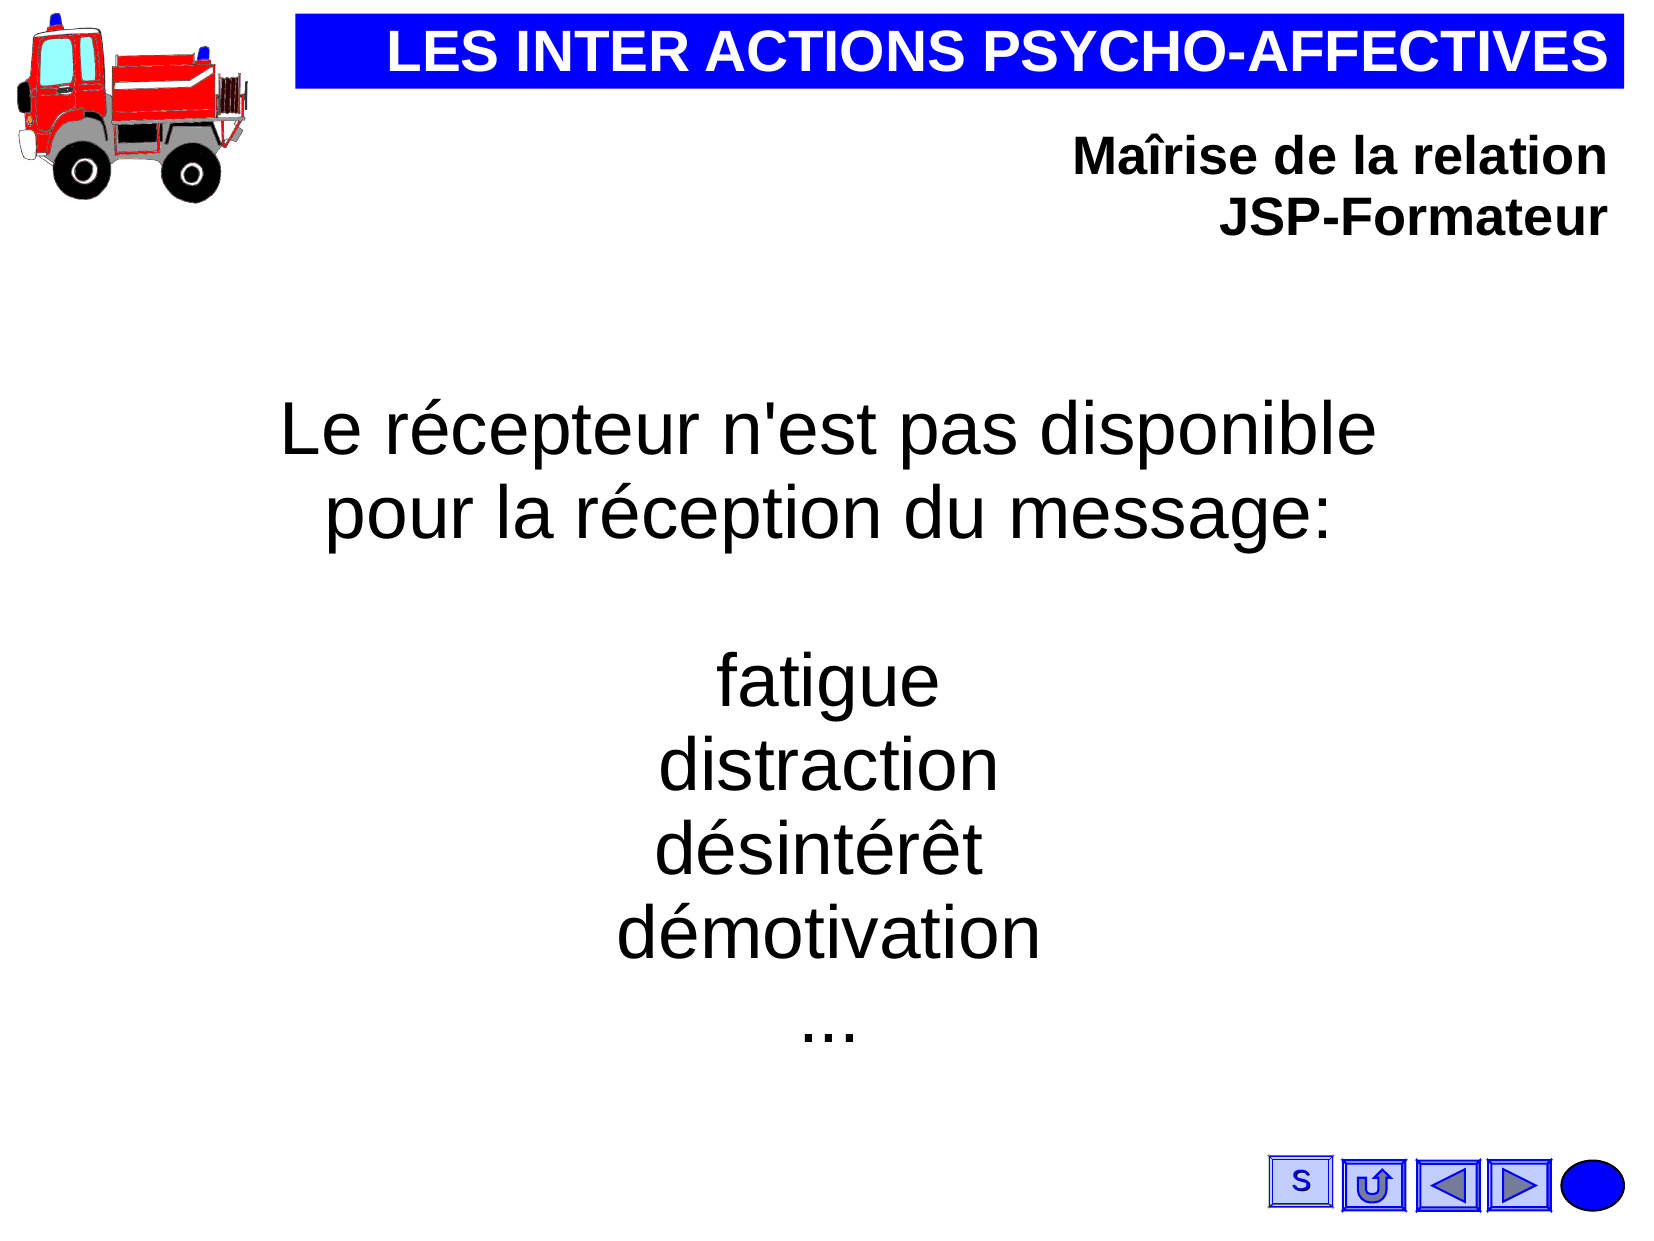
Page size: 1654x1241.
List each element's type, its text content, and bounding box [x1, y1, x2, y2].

text_box Le récepteur n'est pas disponible pour la réception du message: fatigue distraction désintérêt démotivation ... [182, 379, 1477, 1066]
text_box LES INTER ACTIONS PSYCHO-AFFECTIVES [295, 13, 1625, 89]
text_box Maîrise de la relation JSP-Formateur [1056, 118, 1624, 311]
text_box [1561, 1160, 1625, 1211]
picture [8, 8, 257, 216]
